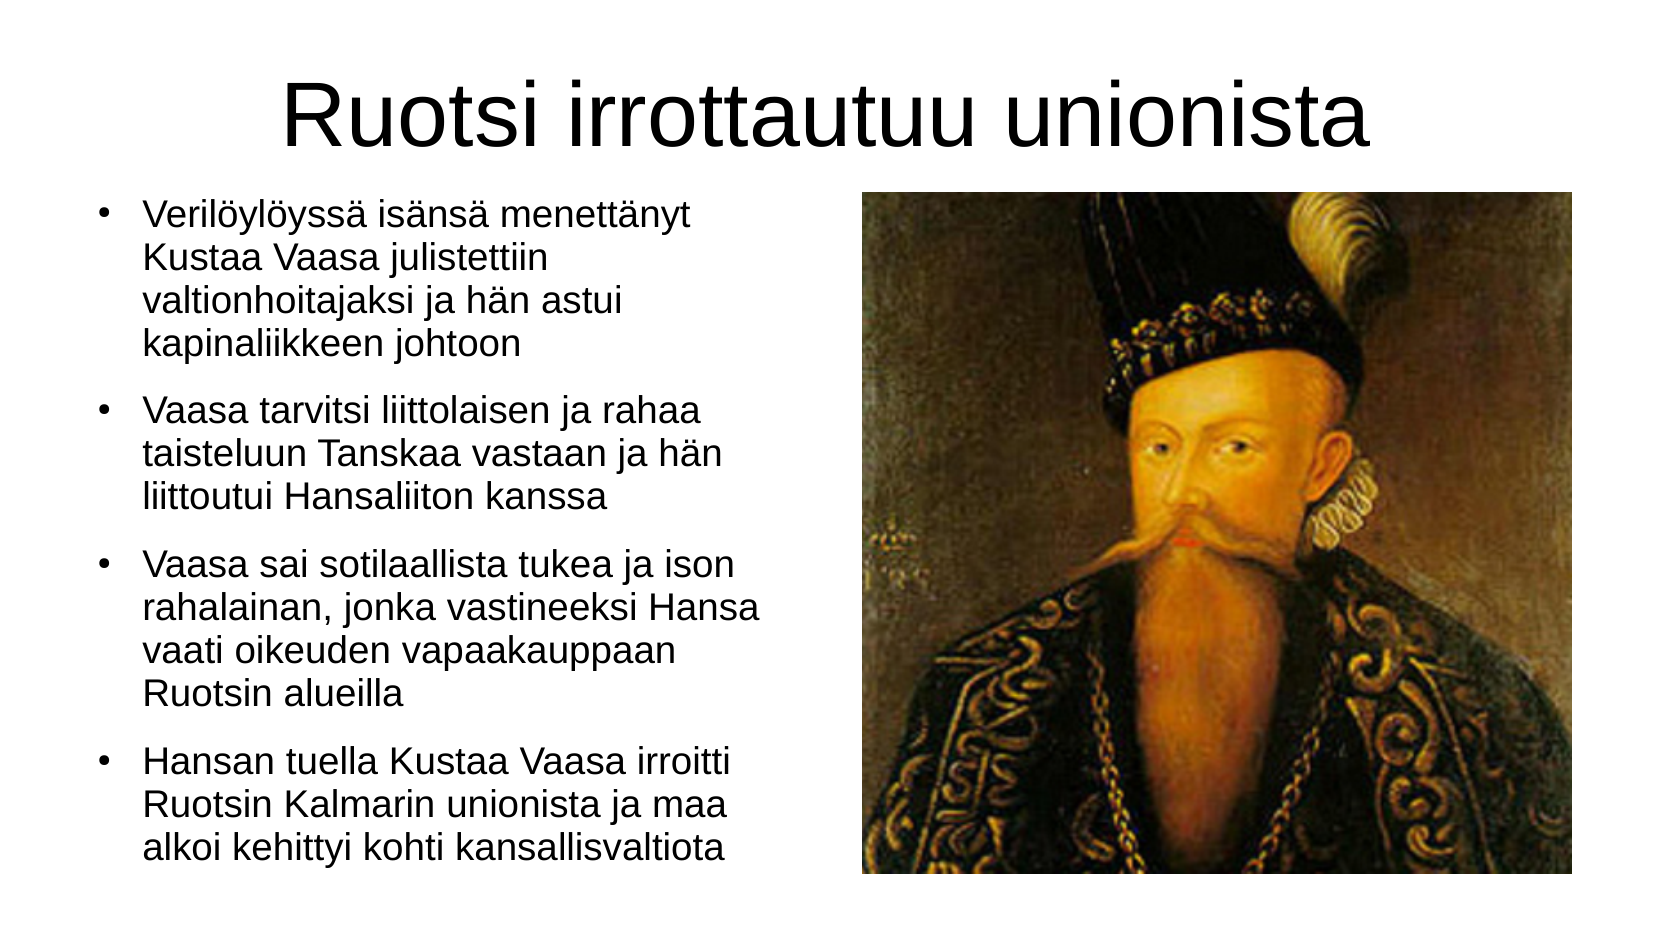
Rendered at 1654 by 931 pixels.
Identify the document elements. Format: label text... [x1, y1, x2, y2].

list Verilöylöyssä isänsä menettänyt Kustaa Vaasa julistettiin valtionhoitajaksi ja hän astui kapinaliikkeen johtoon Vaasa tarvitsi liittolaisen ja rahaa taisteluun Tanskaa vastaan ja hän liittoutui Hansaliiton kanssa Vaasa sai sotilaallista tukea ja ison rahalainan, jonka vastineeksi Hansa vaati oikeuden vapaakauppaan Ruotsin alueilla Hansan tuella Kustaa Vaasa irroitti Ruotsin Kalmarin unionista ja maa alkoi kehittyi kohti kansallisvaltiota [82, 192, 809, 875]
picture [862, 192, 1572, 875]
title Ruotsi irrottautuu unionista [82, 37, 1571, 193]
